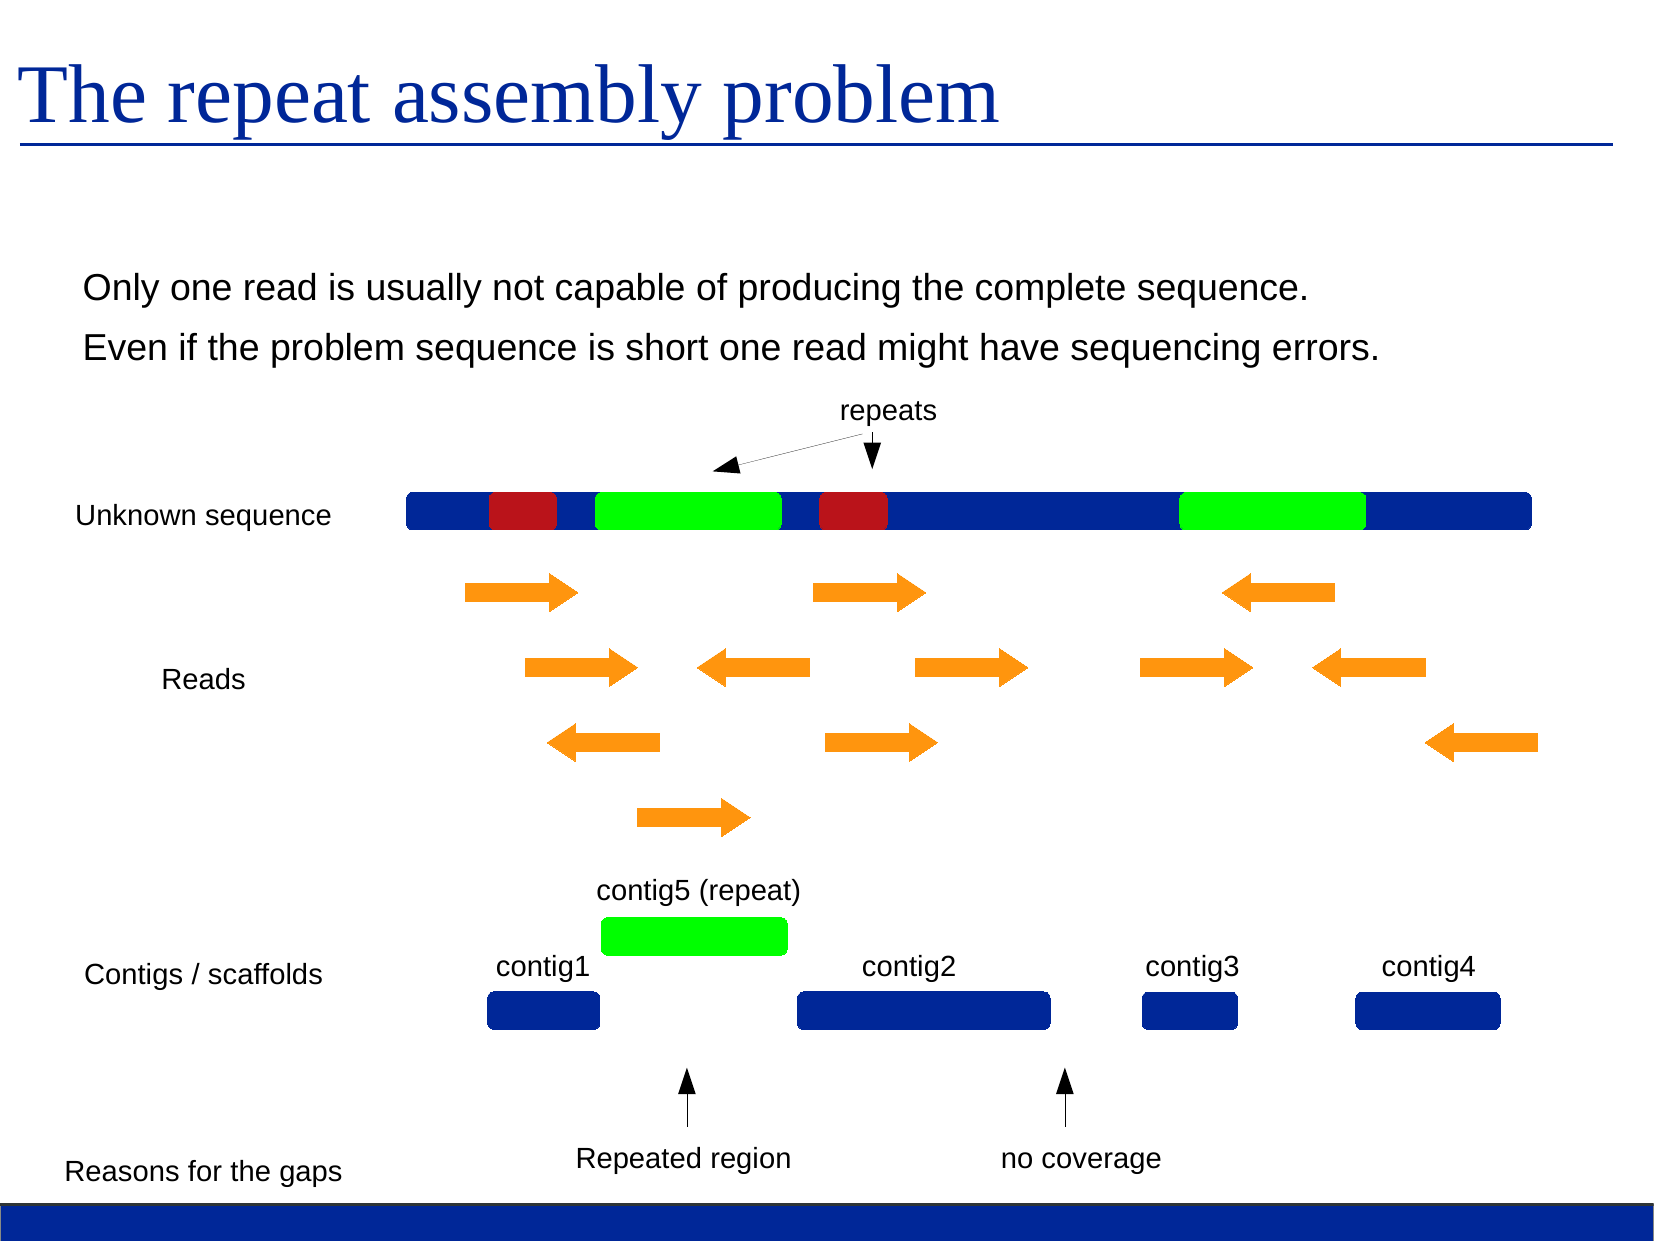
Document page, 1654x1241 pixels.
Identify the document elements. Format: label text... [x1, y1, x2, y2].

text_box [813, 573, 926, 612]
text_box [465, 573, 578, 612]
text_box [1425, 723, 1538, 762]
text_box [697, 648, 810, 687]
text_box [1312, 648, 1426, 687]
text_box contig2 [847, 942, 972, 991]
text_box [406, 492, 1532, 530]
text_box [487, 991, 600, 1030]
text_box [637, 798, 751, 837]
text_box contig4 [1366, 942, 1491, 991]
text_box repeats [825, 386, 953, 435]
text_box [525, 648, 638, 687]
text_box [915, 648, 1028, 687]
text_box [1355, 992, 1501, 1030]
text_box [1140, 648, 1253, 687]
text_box Unknown sequence Reads Contigs / scaffolds Reasons for the gaps [49, 491, 359, 1195]
text_box contig5 (repeat) [581, 866, 817, 914]
text_box [797, 991, 1051, 1030]
title The repeat assembly problem [17, 0, 1589, 198]
text_box no coverage [986, 1134, 1178, 1182]
text_box contig3 [1130, 942, 1255, 991]
text_box contig1 [481, 942, 606, 991]
text_box Repeated region [560, 1134, 807, 1182]
text_box [1142, 992, 1238, 1030]
text_box [547, 723, 660, 762]
list Only one read is usually not capable of producing the complete sequence. Even if the problem sequence is short one read might have sequencing errors. [82, 266, 1571, 1086]
text_box [825, 723, 938, 762]
text_box [1222, 573, 1335, 612]
text_box [601, 917, 788, 956]
